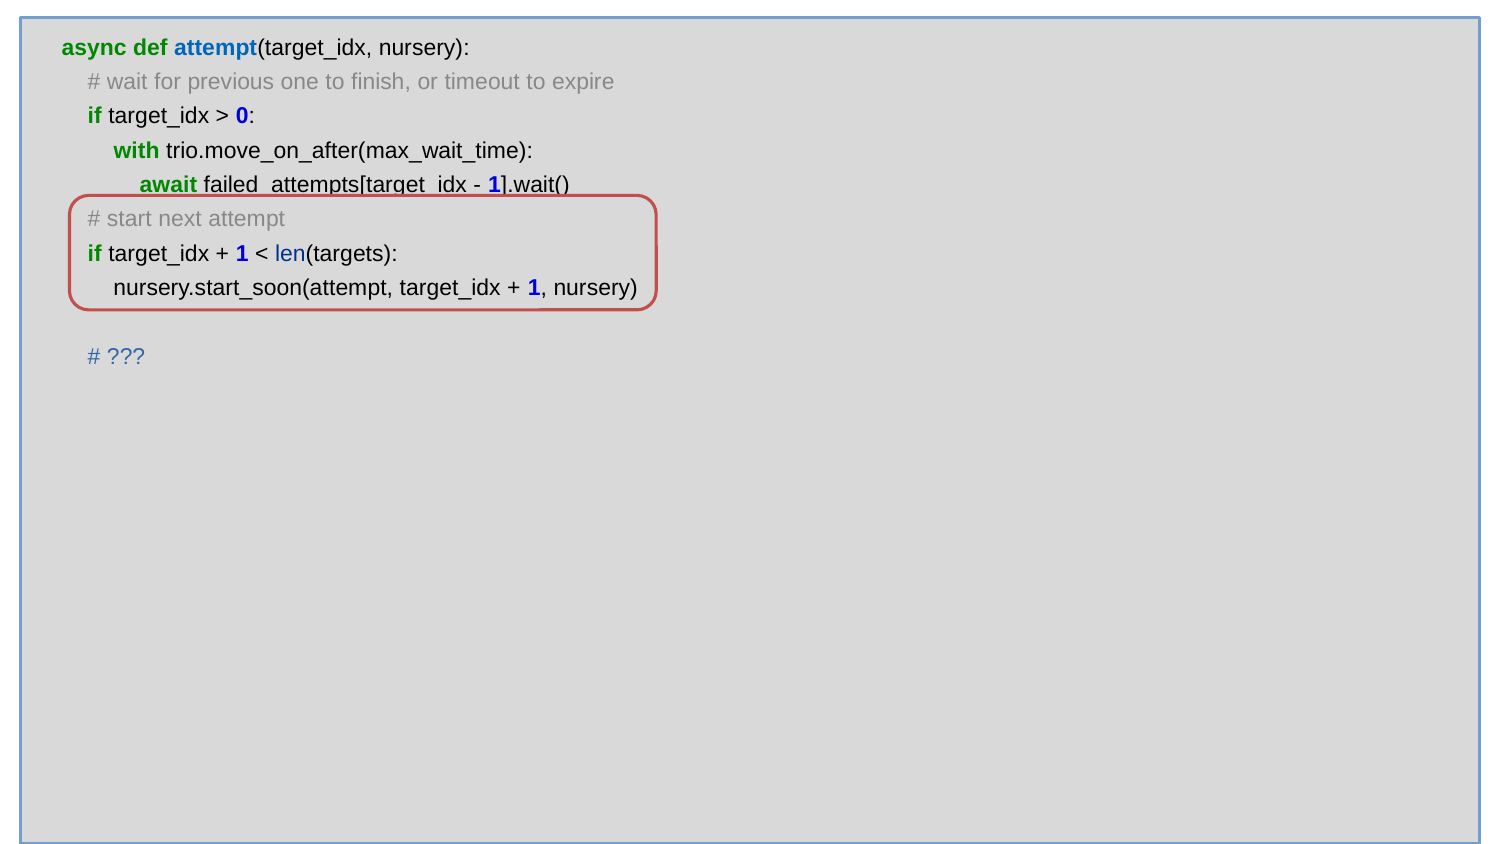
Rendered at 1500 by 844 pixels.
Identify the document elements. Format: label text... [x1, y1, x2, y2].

text_box async def attempt(target_idx, nursery): # wait for previous one to finish, or timeout to expire if target_idx > 0: with trio.move_on_after(max_wait_time): await failed_attempts[target_idx - 1].wait() # start next attempt if target_idx + 1 < len(targets): nursery.start_soon(attempt, target_idx + 1, nursery) # ??? [20, 17, 1480, 844]
